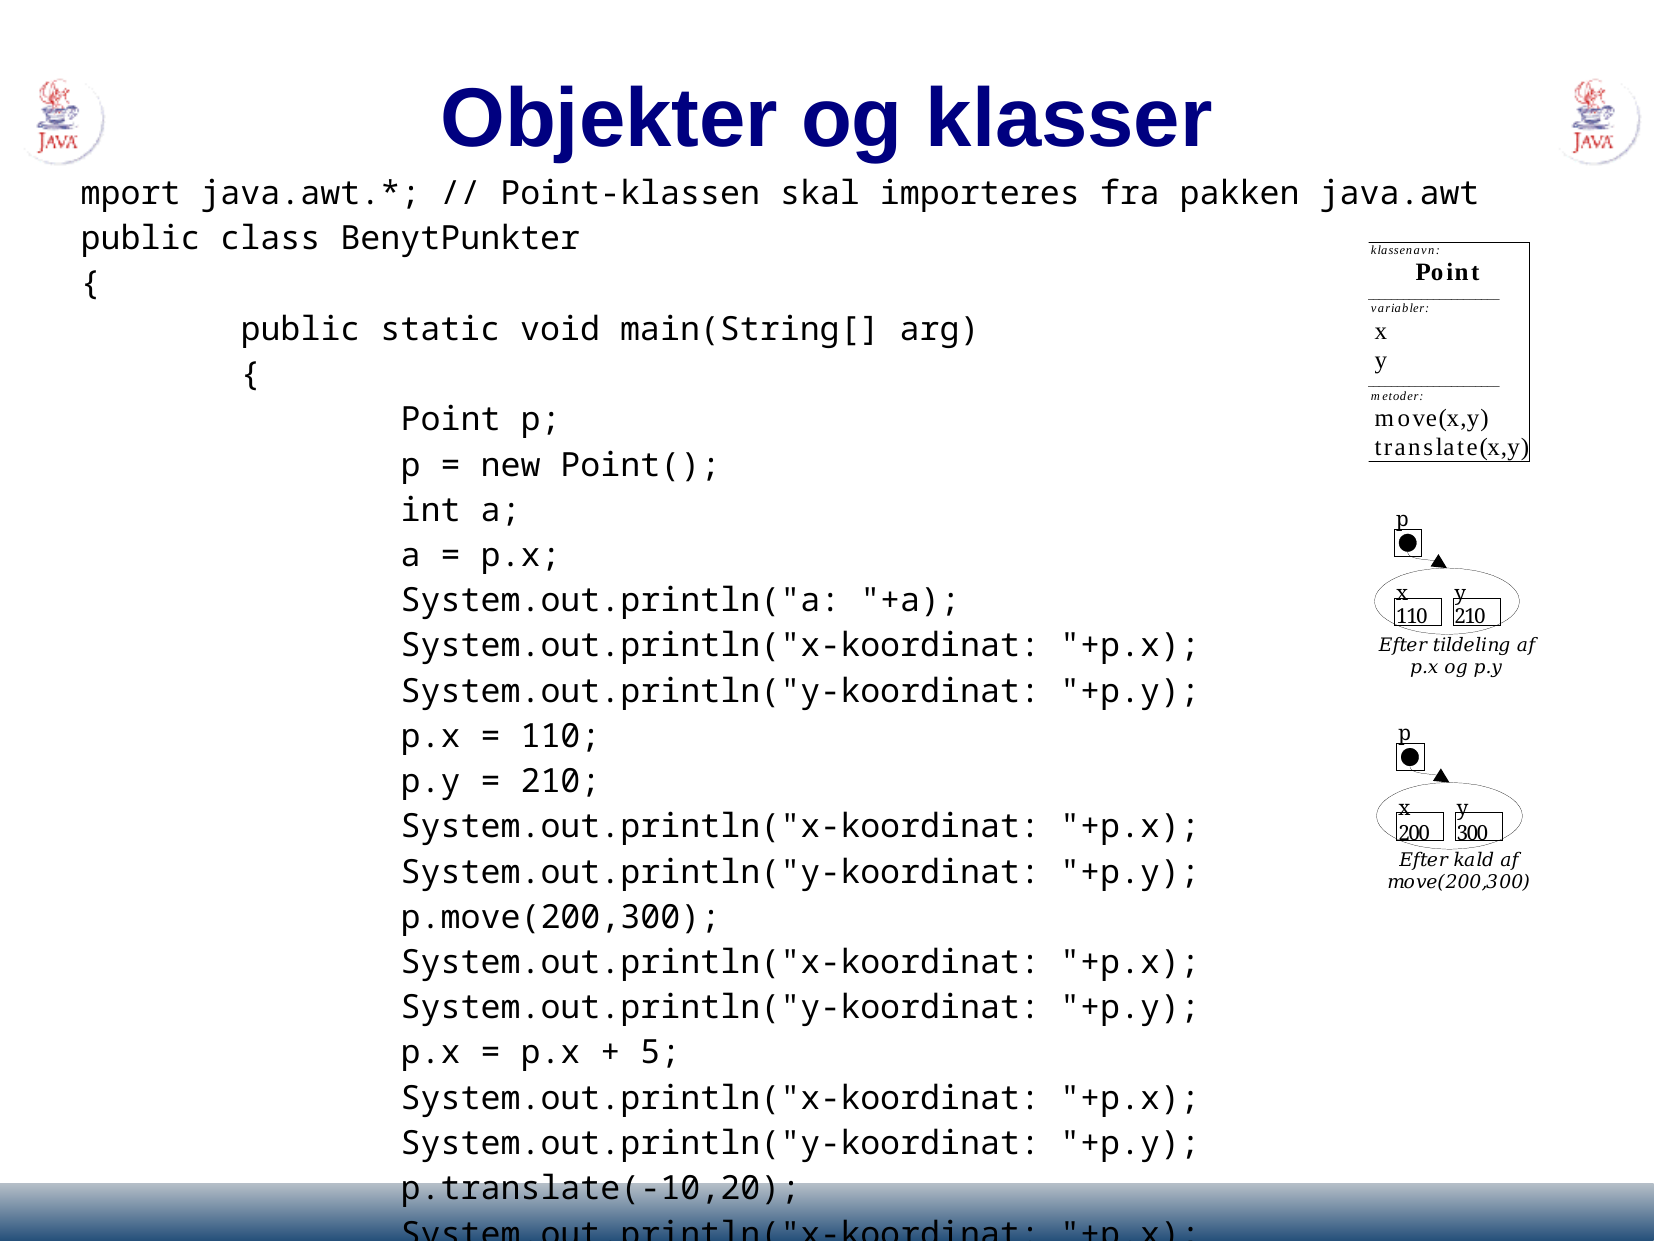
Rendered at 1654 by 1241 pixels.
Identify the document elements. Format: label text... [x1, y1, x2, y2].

text_box mport java.awt.*; // Point-klassen skal importeres fra pakken java.awt public class BenytPunkter { public static void main(String[] arg) { Point p; p = new Point(); int a; a = p.x; System.out.println("a: "+a); System.out.println("x-koordinat: "+p.x); System.out.println("y-koordinat: "+p.y); p.x = 110; p.y = 210; System.out.println("x-koordinat: "+p.x); System.out.println("y-koordinat: "+p.y); p.move(200,300); System.out.println("x-koordinat: "+p.x); System.out.println("y-koordinat: "+p.y); p.x = p.x + 5; System.out.println("x-koordinat: "+p.x); System.out.println("y-koordinat: "+p.y); p.translate(-10,20); System.out.println("x-koordinat: "+p.x); System.out.println("y-koordinat: "+p.y); } } [80, 169, 1446, 1209]
chart [1288, 699, 1577, 912]
picture [1549, 71, 1645, 169]
chart [1368, 237, 1569, 470]
picture [10, 71, 105, 169]
chart [1278, 492, 1574, 689]
title Objekter og klasser [105, 14, 1549, 222]
